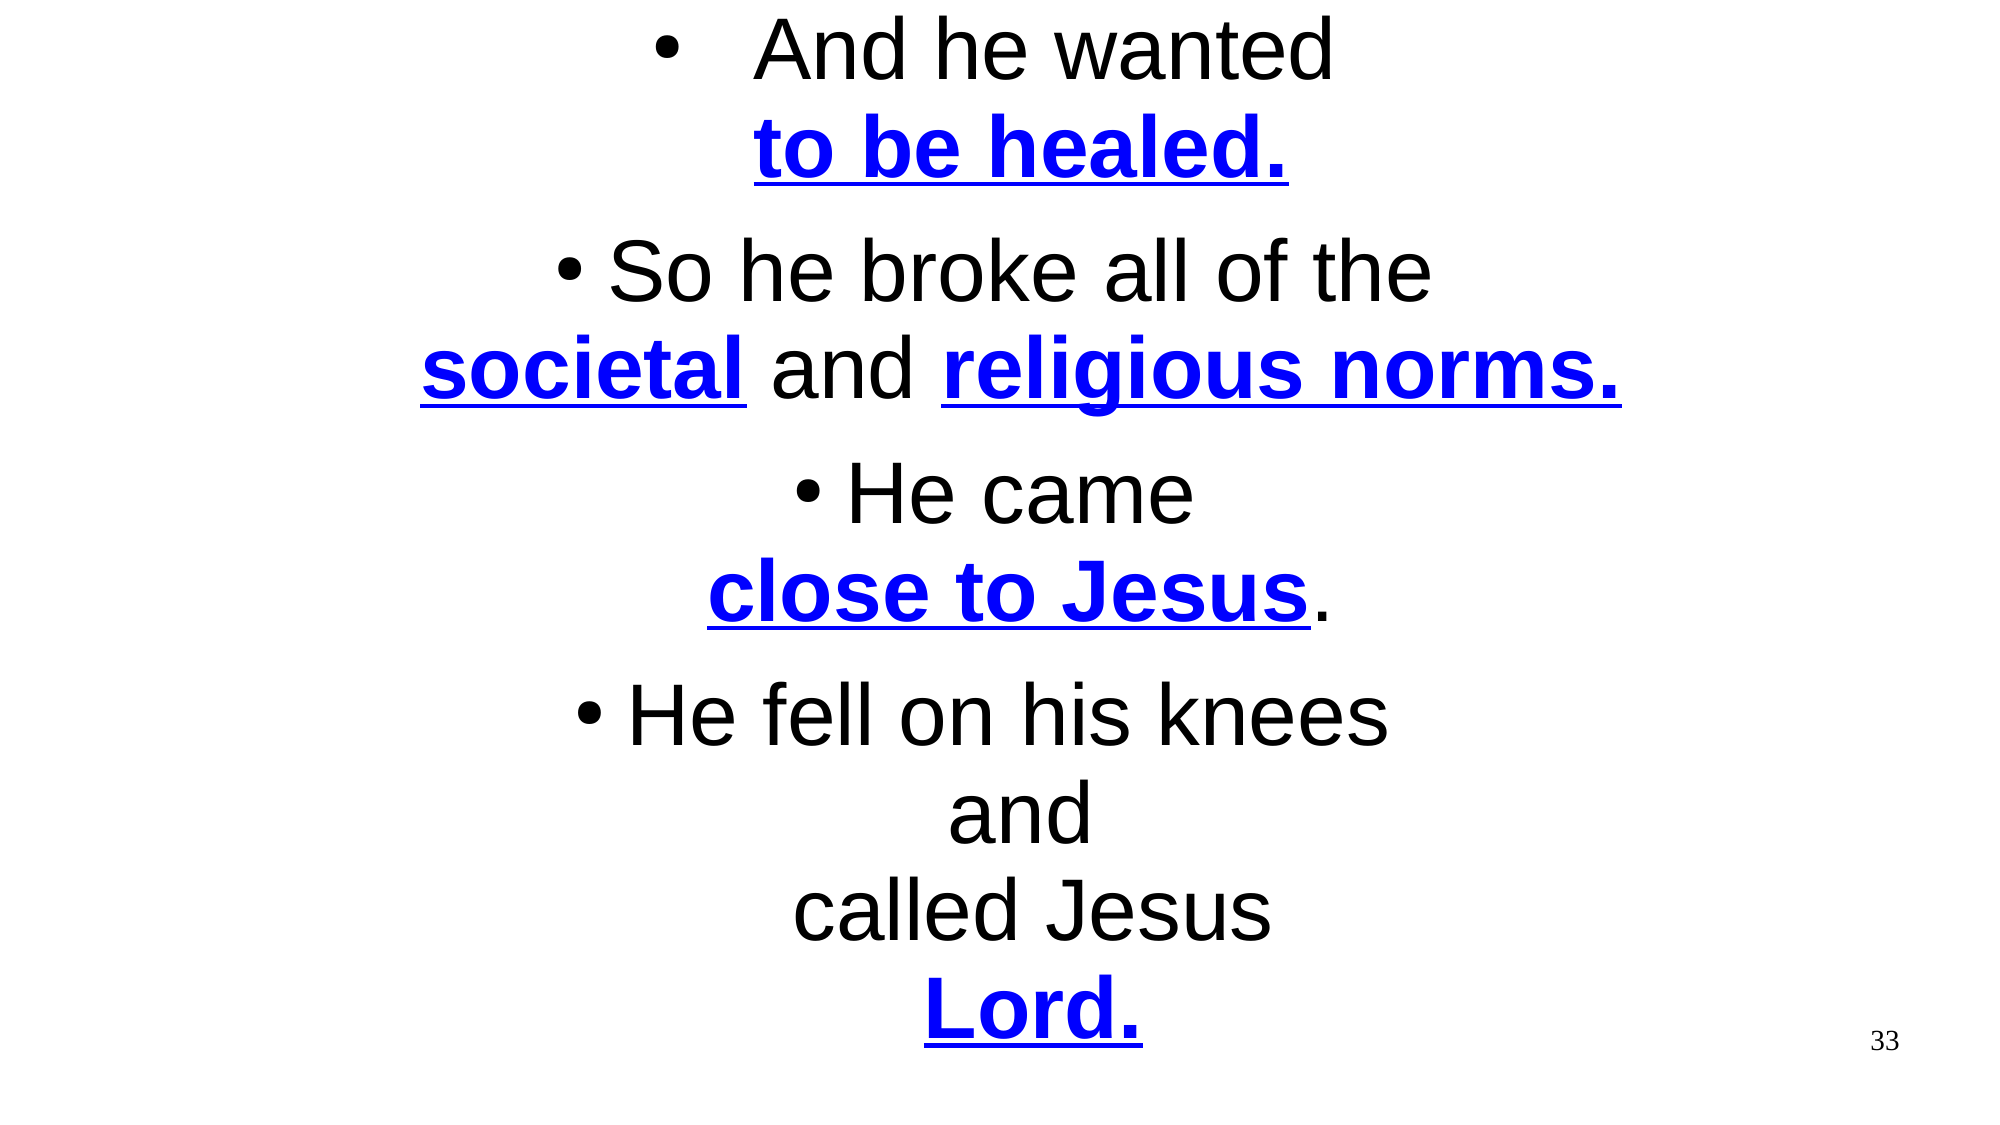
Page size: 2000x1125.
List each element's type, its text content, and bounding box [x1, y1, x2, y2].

list And he wanted to be healed. So he broke all of the societal and religious norms. He came close to Jesus. He fell on his knees and called Jesus Lord. [0, 0, 1996, 1123]
